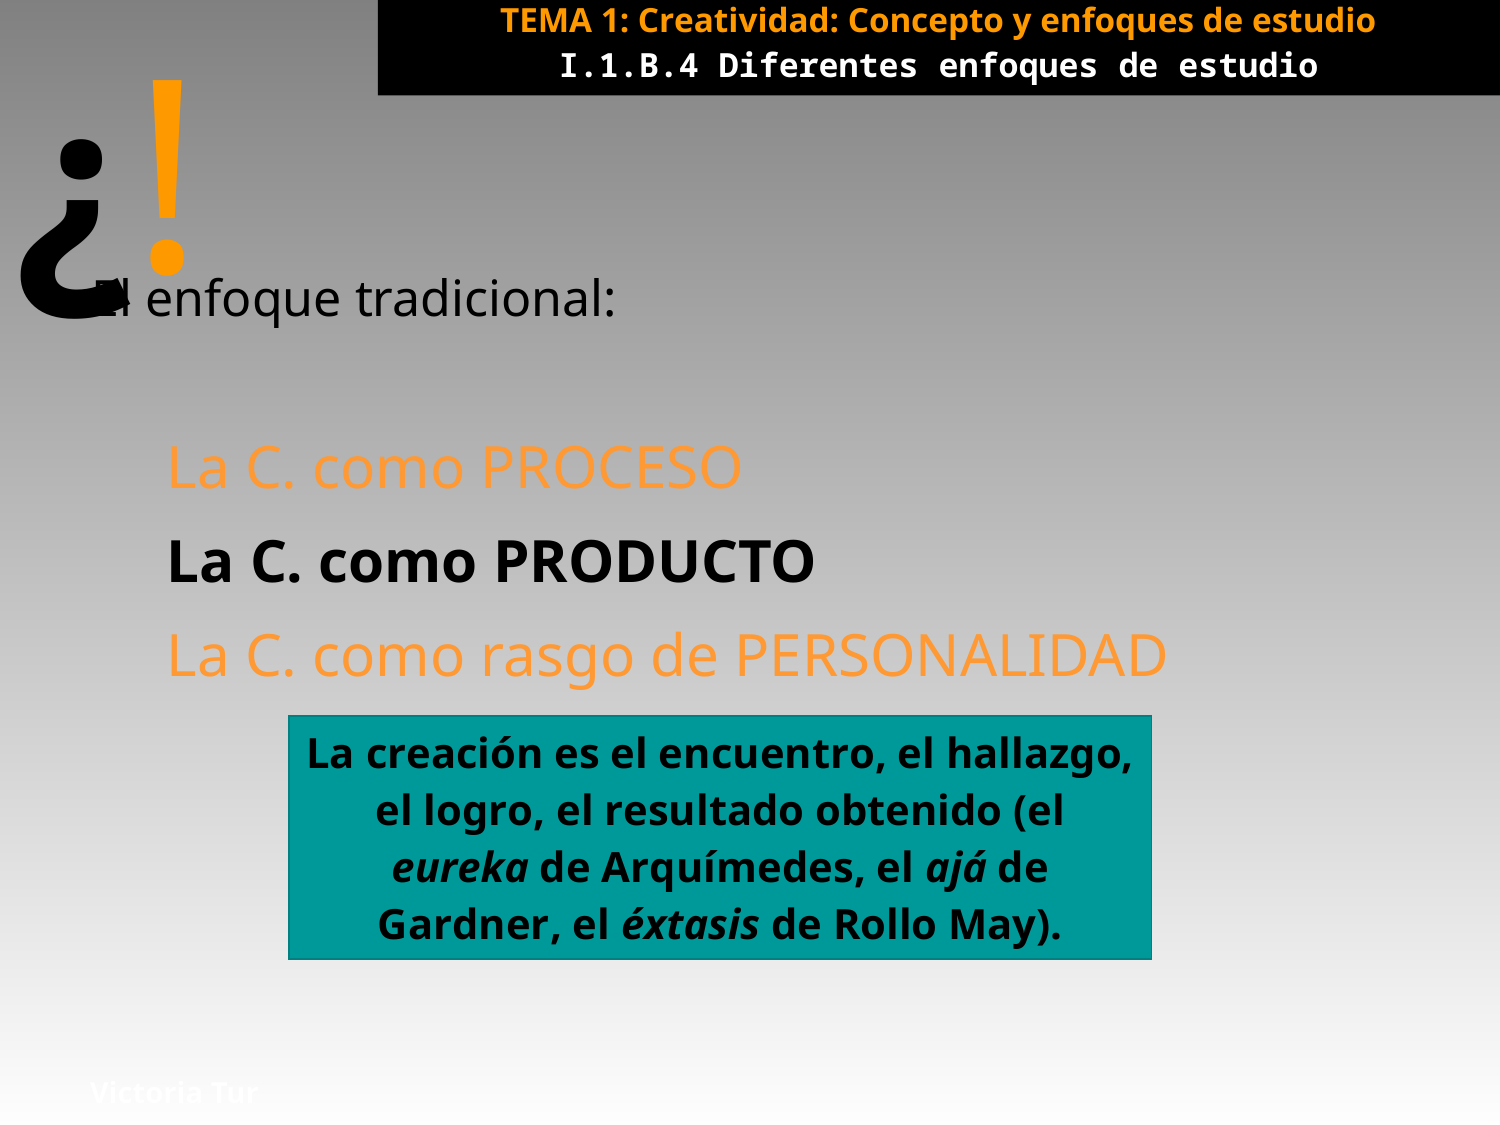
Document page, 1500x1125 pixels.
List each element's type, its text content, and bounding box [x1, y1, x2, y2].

text_box La creación es el encuentro, el hallazgo, el logro, el resultado obtenido (el eureka de Arquímedes, el ajá de Gardner, el éxtasis de Rollo May). [289, 715, 1152, 960]
list El enfoque tradicional: La C. como PROCESO La C. como PRODUCTO La C. como rasgo de PERSONALIDAD [76, 255, 1427, 998]
text_box TEMA 1: Creatividad: Concepto y enfoques de estudio I.1.B.4 Diferentes enfoques de estudio [377, 0, 1500, 96]
